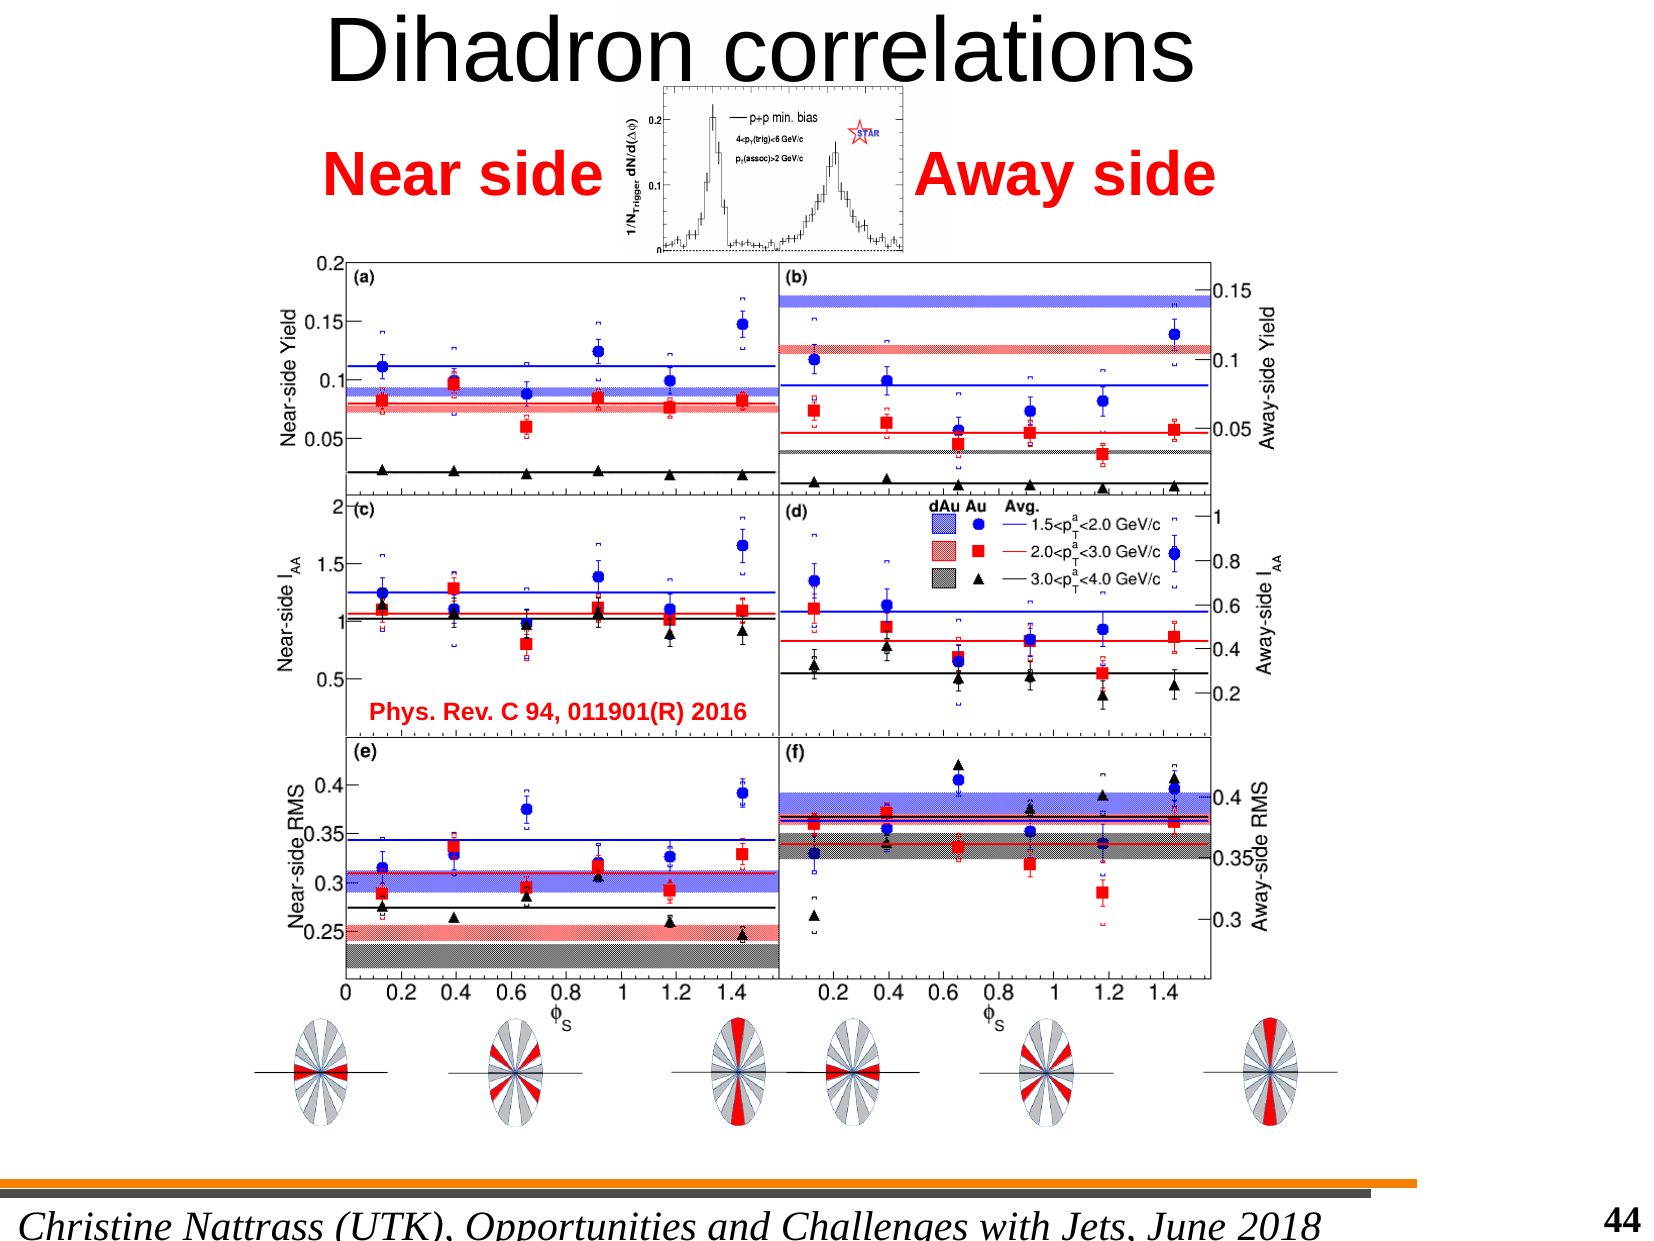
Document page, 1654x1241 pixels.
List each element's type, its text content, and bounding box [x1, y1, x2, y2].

text_box Near side [308, 131, 675, 217]
text_box Away side [898, 131, 1266, 217]
text_box Phys. Rev. C 94, 011901(R) 2016 [354, 637, 798, 809]
title Dihadron correlations [82, 0, 1440, 109]
picture [253, 109, 1338, 1127]
